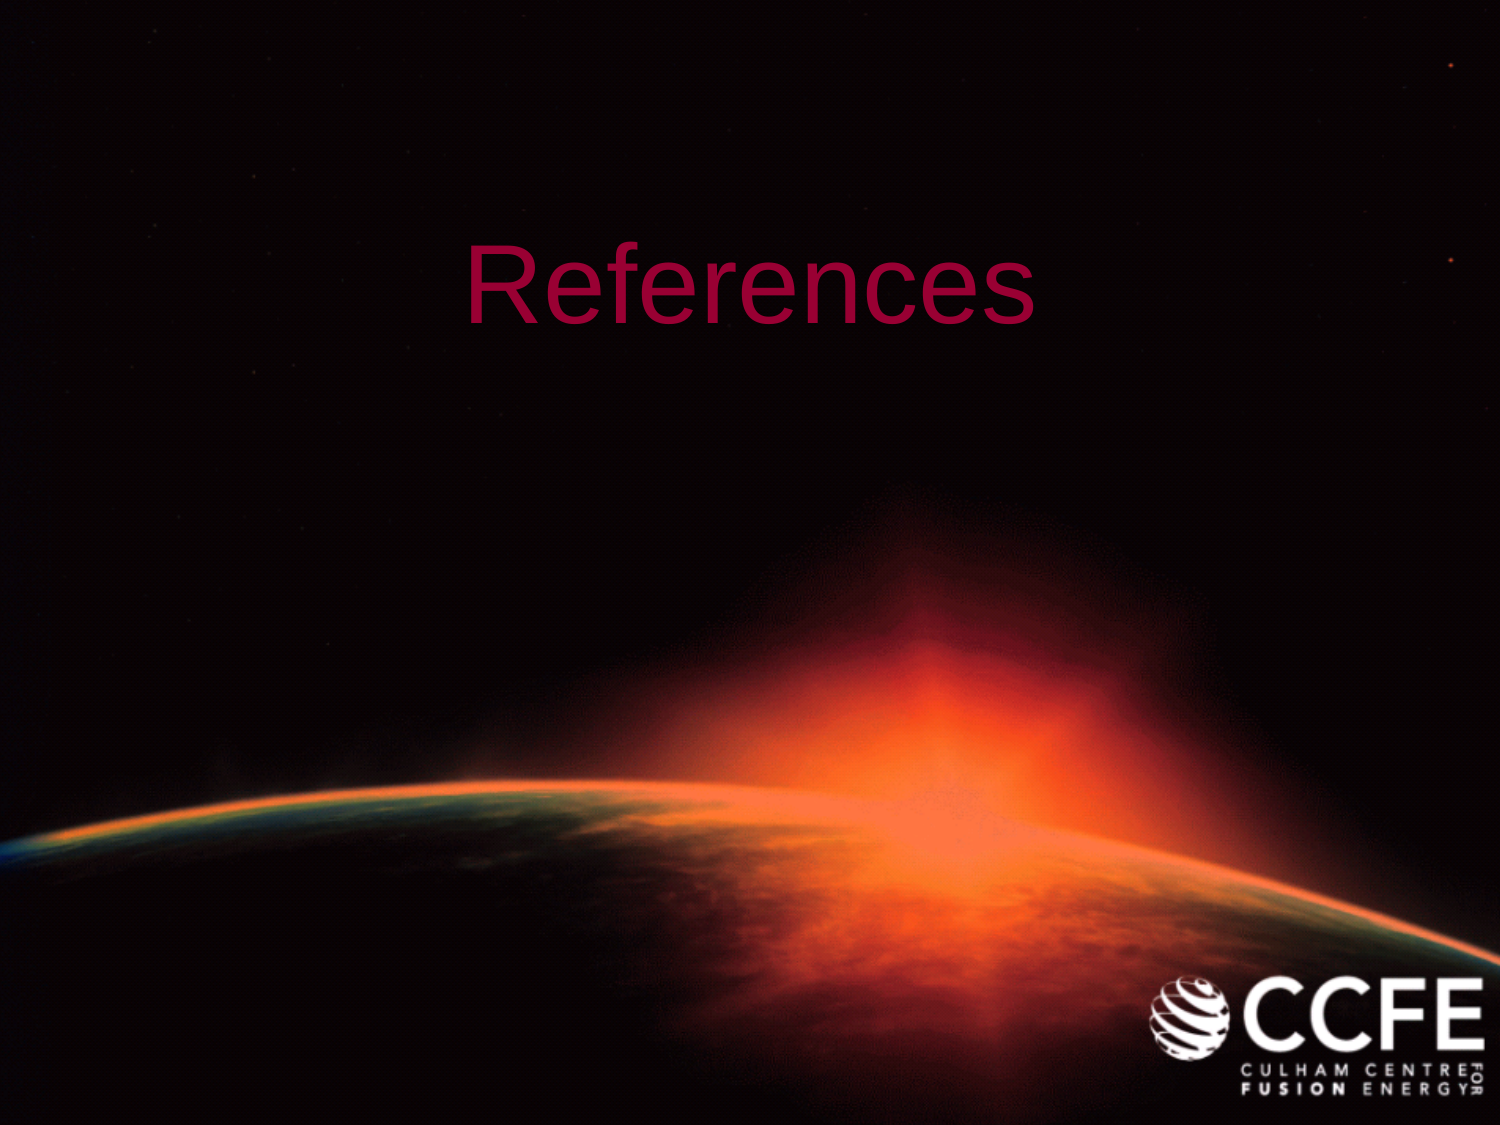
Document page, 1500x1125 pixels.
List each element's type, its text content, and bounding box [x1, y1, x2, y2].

text_box References [112, 90, 1388, 469]
picture [0, 0, 1500, 1125]
